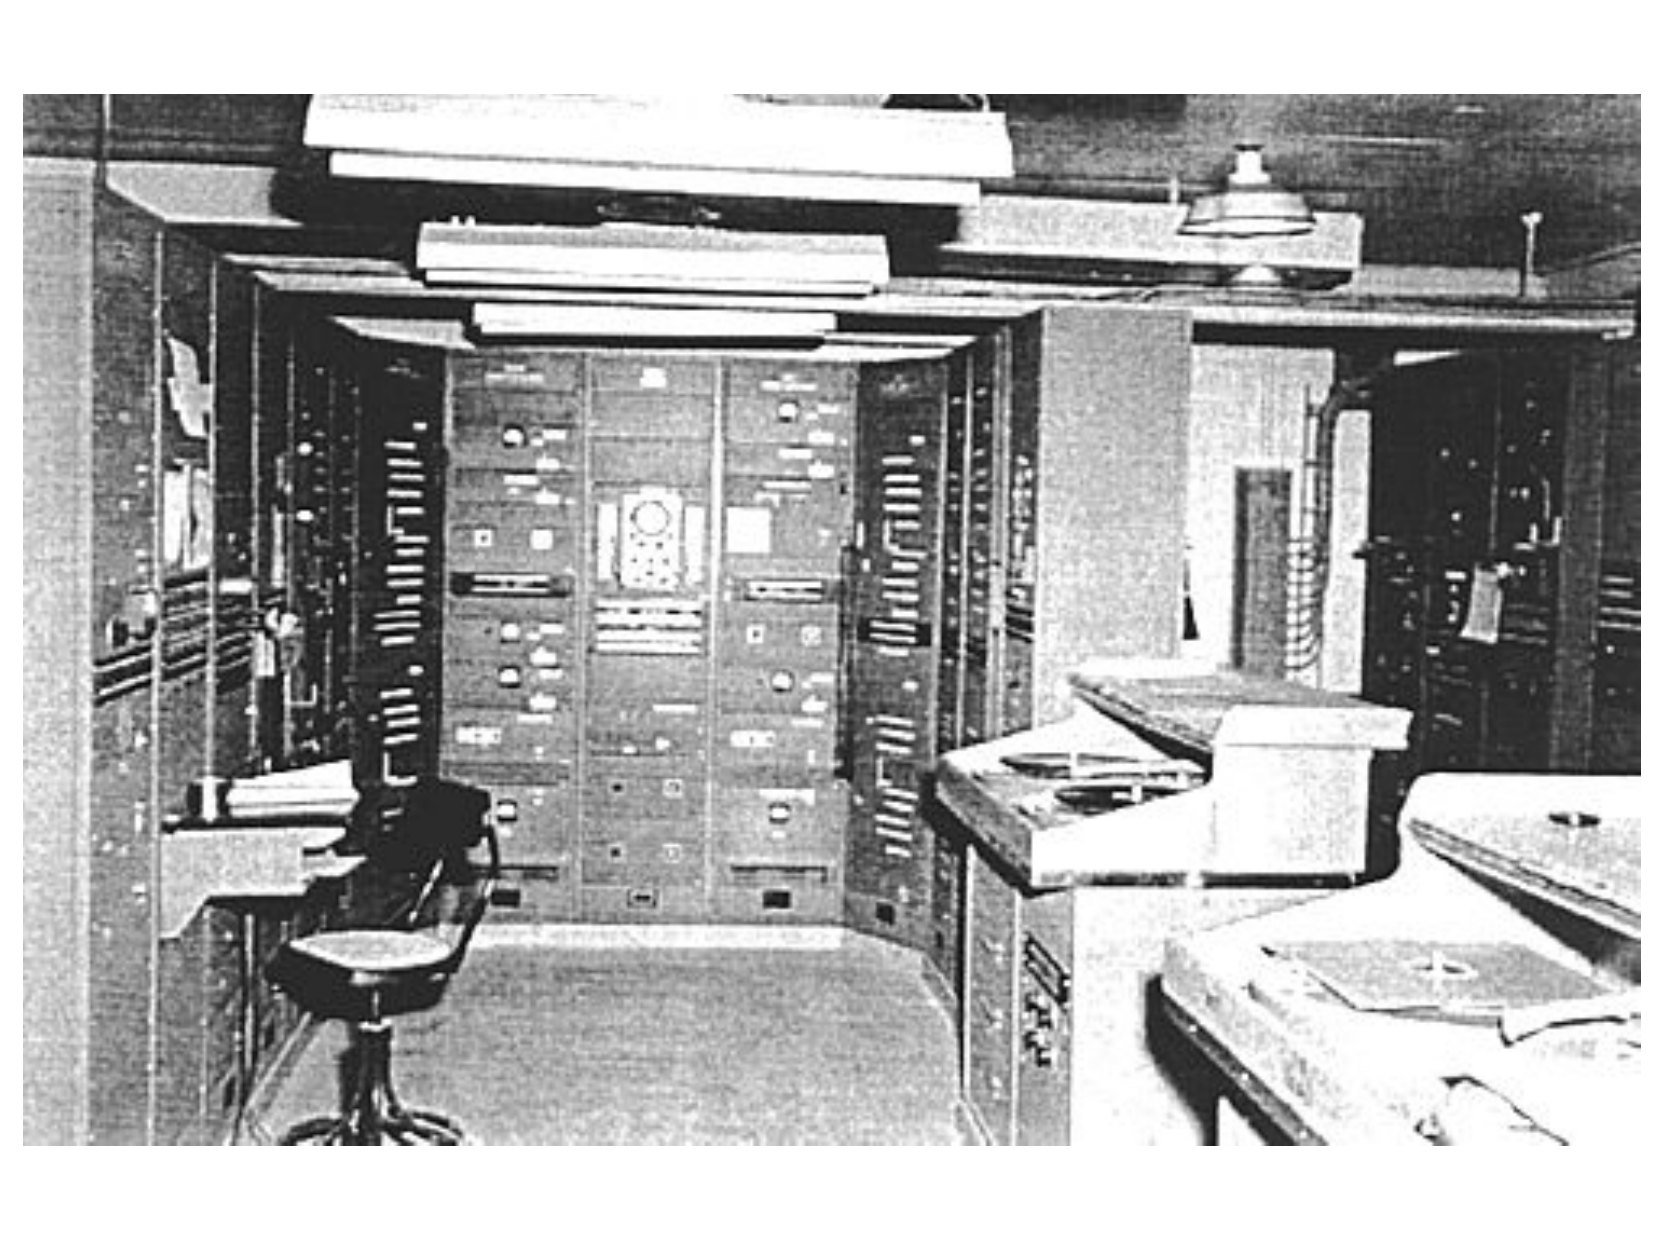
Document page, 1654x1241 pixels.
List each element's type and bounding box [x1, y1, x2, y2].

picture [23, 94, 1641, 1146]
